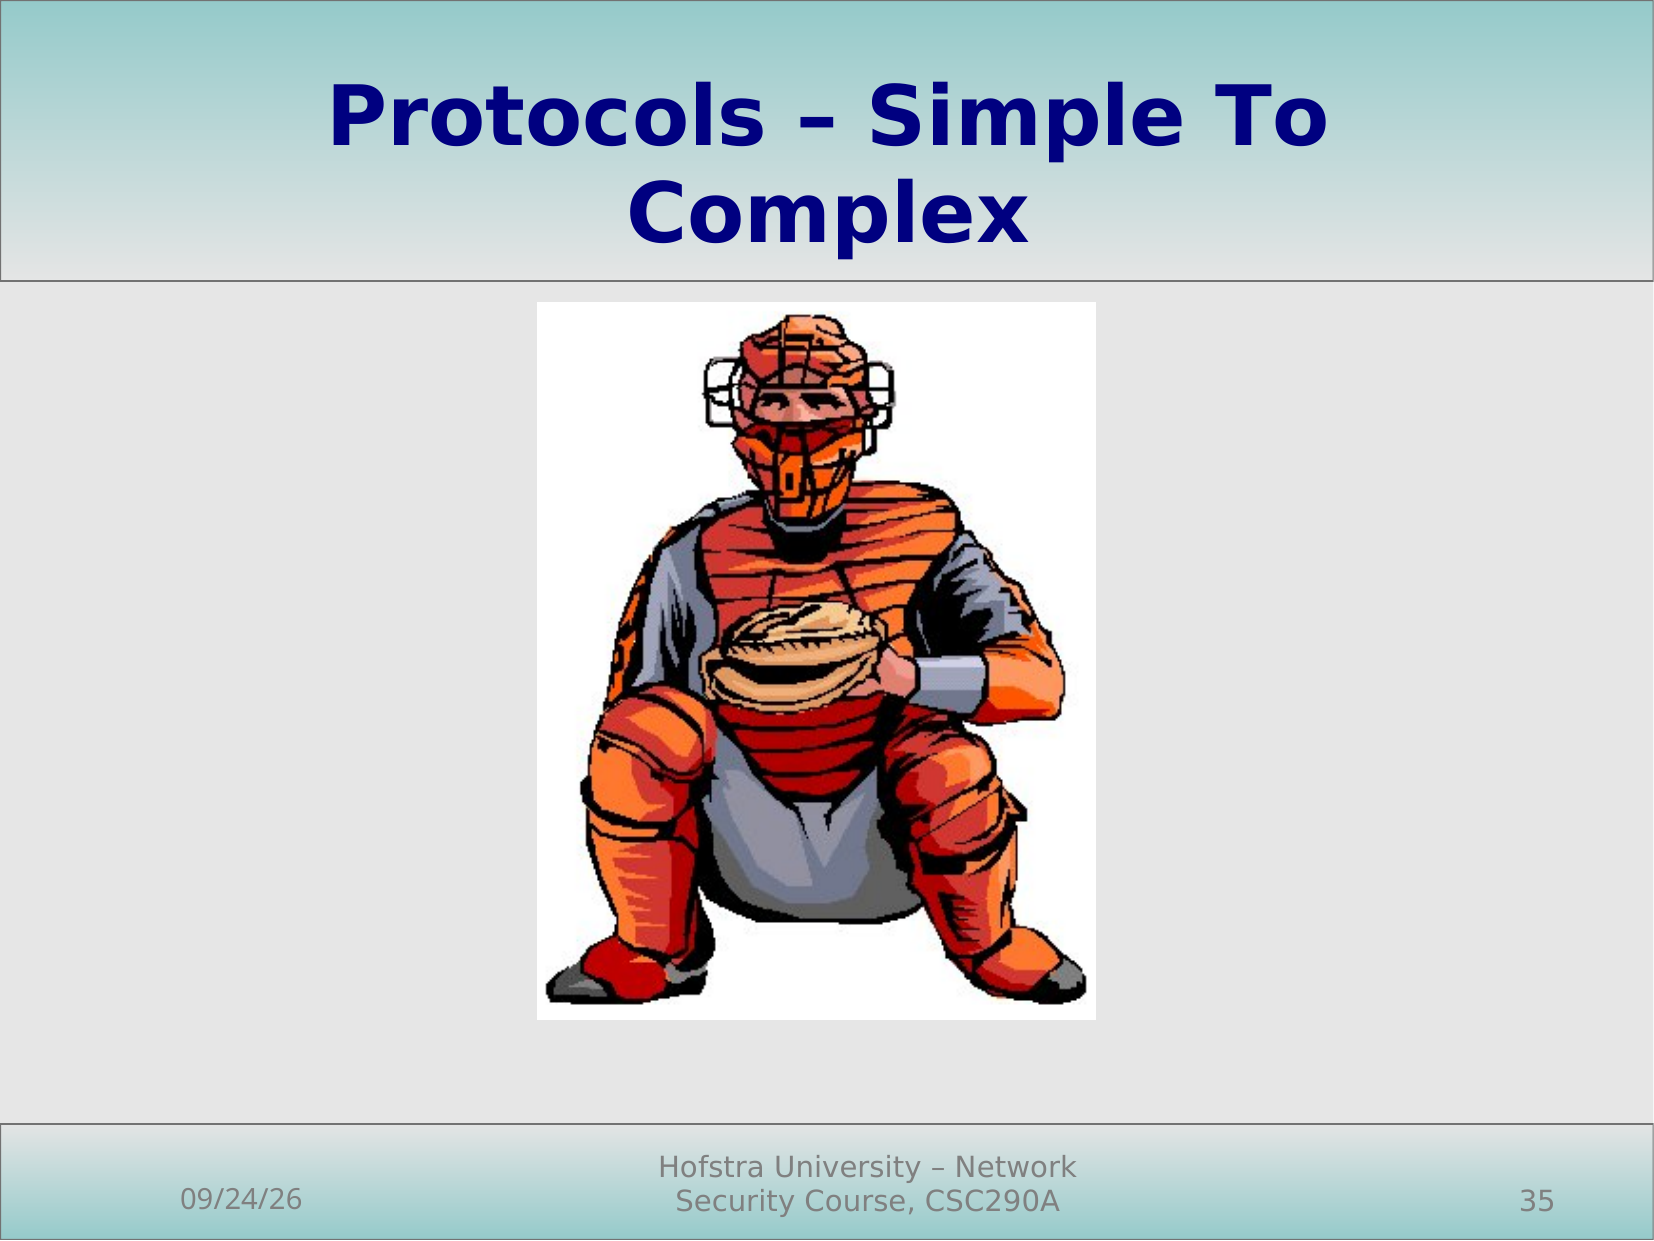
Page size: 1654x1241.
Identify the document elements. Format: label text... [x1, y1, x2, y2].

picture [537, 302, 1096, 1020]
title Protocols – Simple To Complex [123, 0, 1534, 271]
